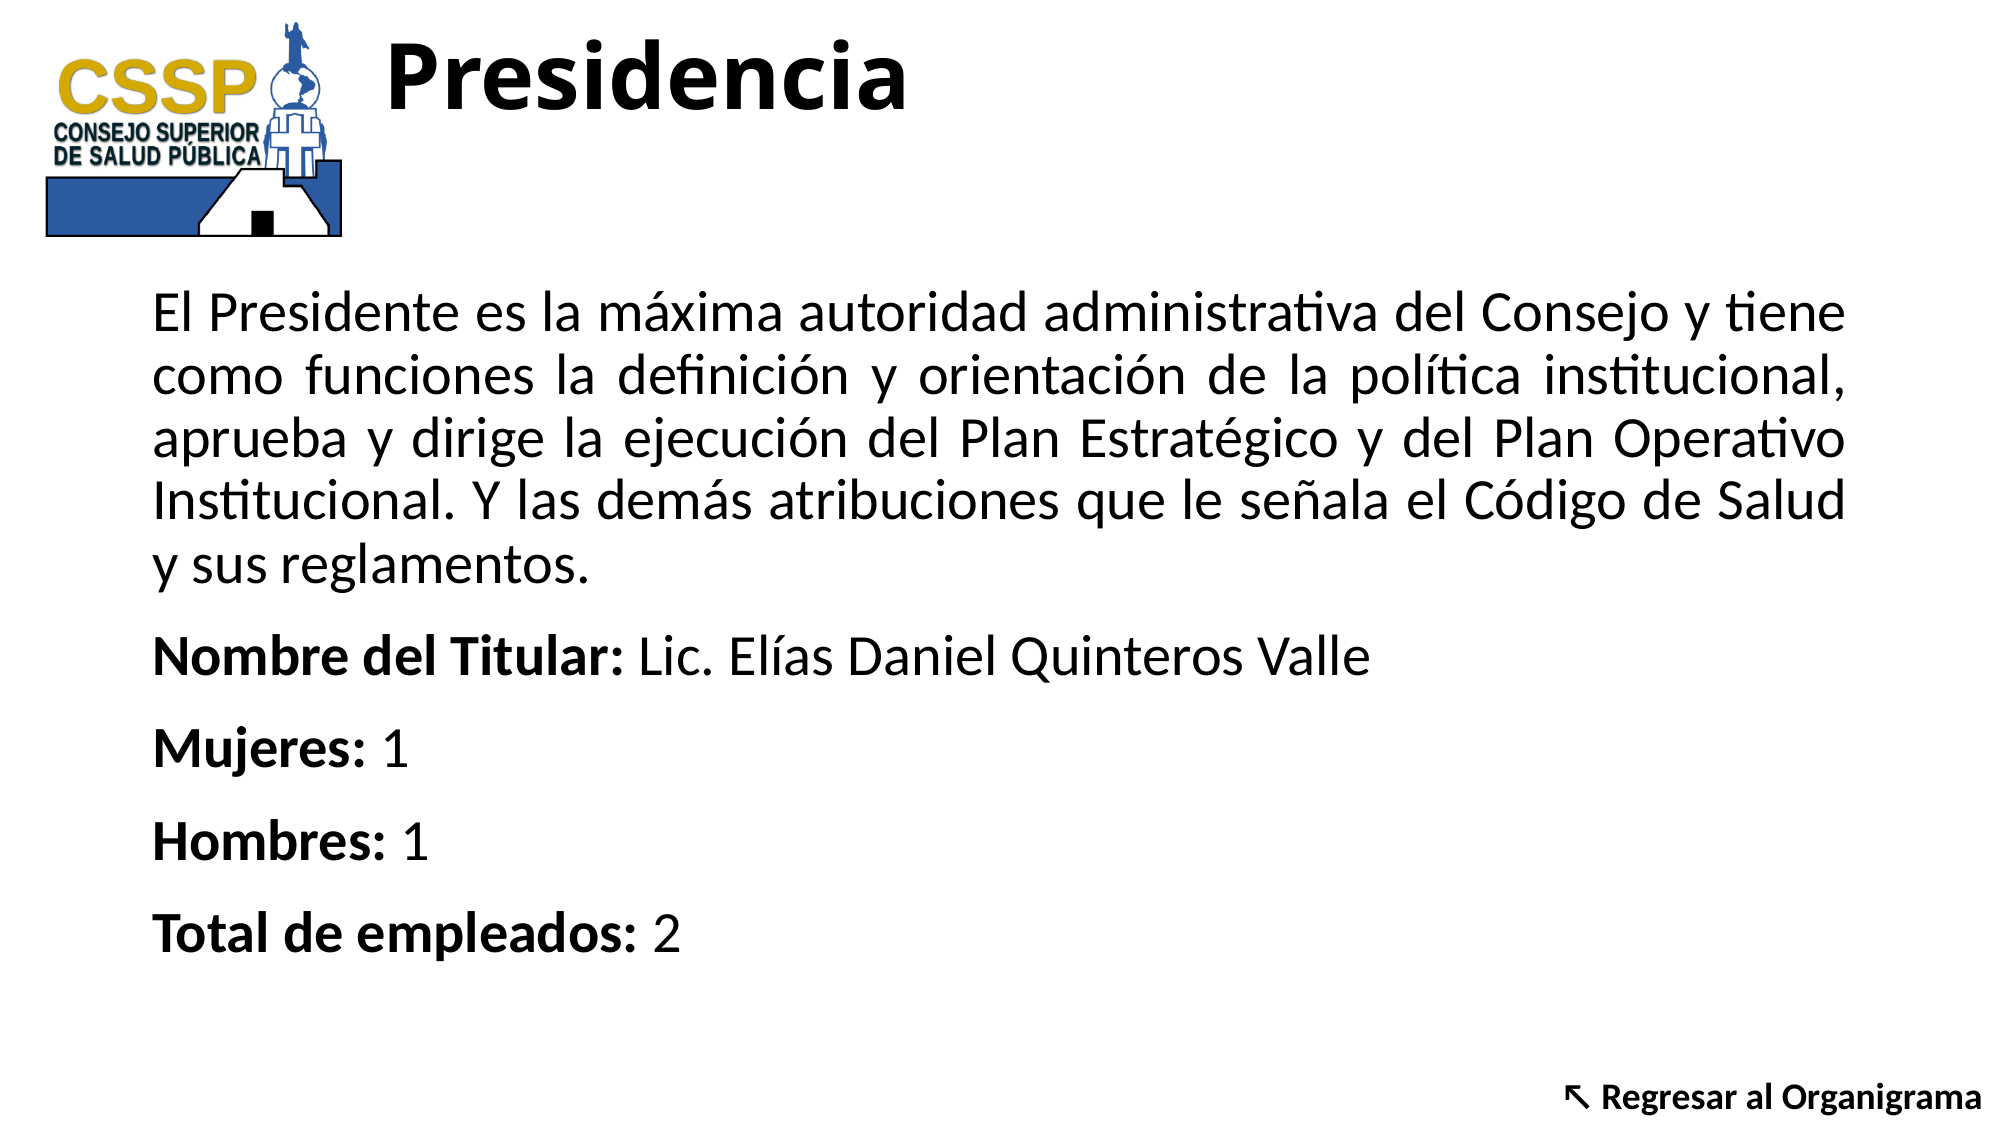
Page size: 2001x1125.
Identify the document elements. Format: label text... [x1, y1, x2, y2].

text_box ↖ Regresar al Organigrama [1546, 1064, 1999, 1125]
title Presidencia [368, 22, 1863, 241]
picture [44, 22, 342, 237]
list El Presidente es la máxima autoridad administrativa del Consejo y tiene como funciones la definición y orientación de la política institucional, aprueba y dirige la ejecución del Plan Estratégico y del Plan Operativo Institucional. Y las demás atribuciones que le señala el Código de Salud y sus reglamentos. Nombre del Titular: Lic. Elías Daniel Quinteros Valle Mujeres: 1 Hombres: 1 Total de empleados: 2 [137, 273, 1863, 1066]
